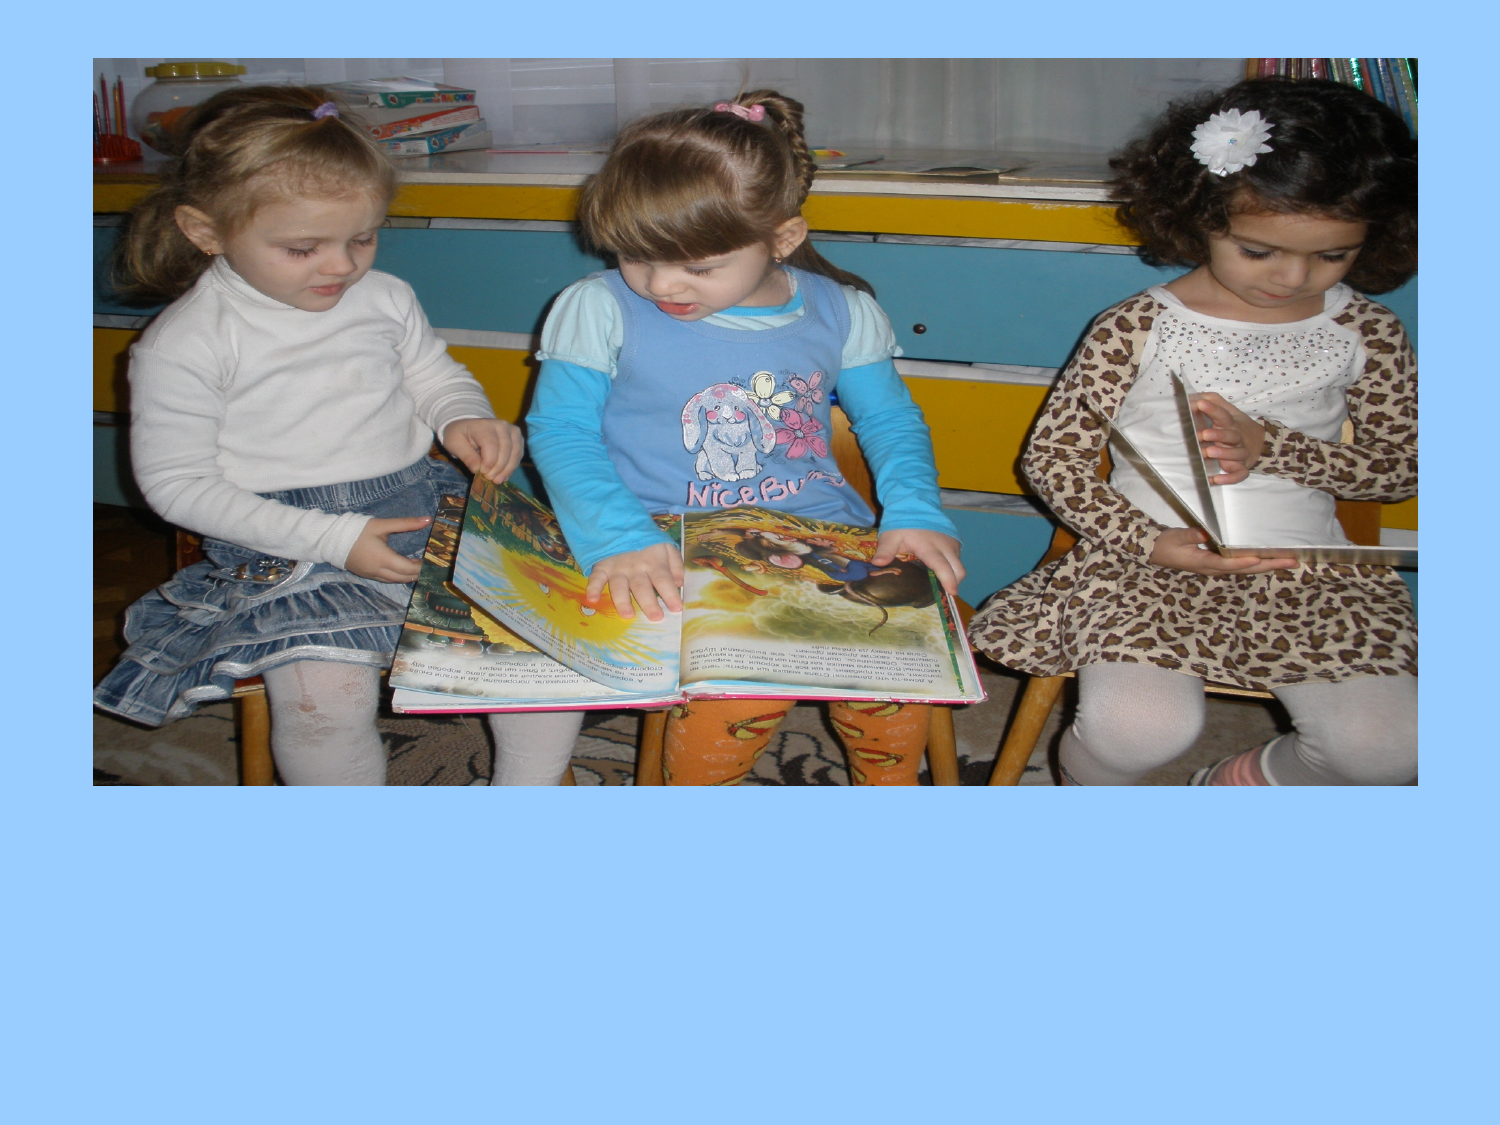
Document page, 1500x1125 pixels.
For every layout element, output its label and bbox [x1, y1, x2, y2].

picture [93, 58, 1418, 786]
